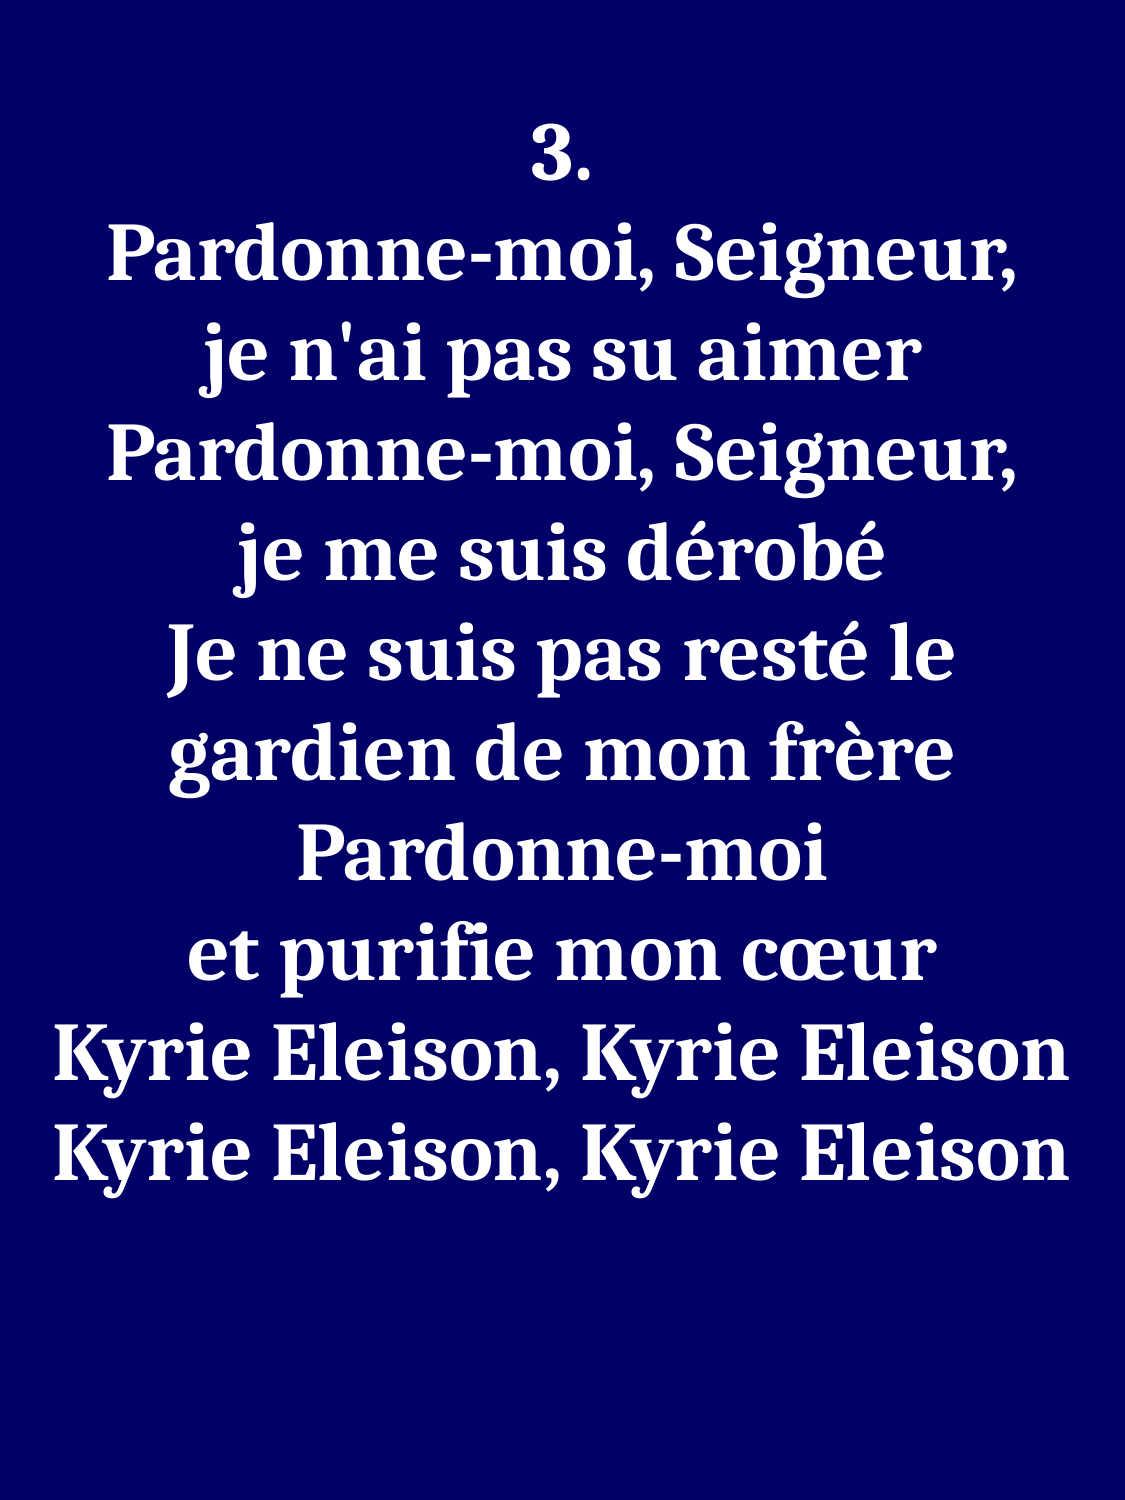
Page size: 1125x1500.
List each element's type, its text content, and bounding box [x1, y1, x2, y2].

text_box 3. Pardonne-moi, Seigneur, je n'ai pas su aimer Pardonne-moi, Seigneur, je me suis dérobé Je ne suis pas resté le gardien de mon frère Pardonne-moi et purifie mon cœur Kyrie Eleison, Kyrie Eleison Kyrie Eleison, Kyrie Eleison [0, 0, 1125, 1335]
